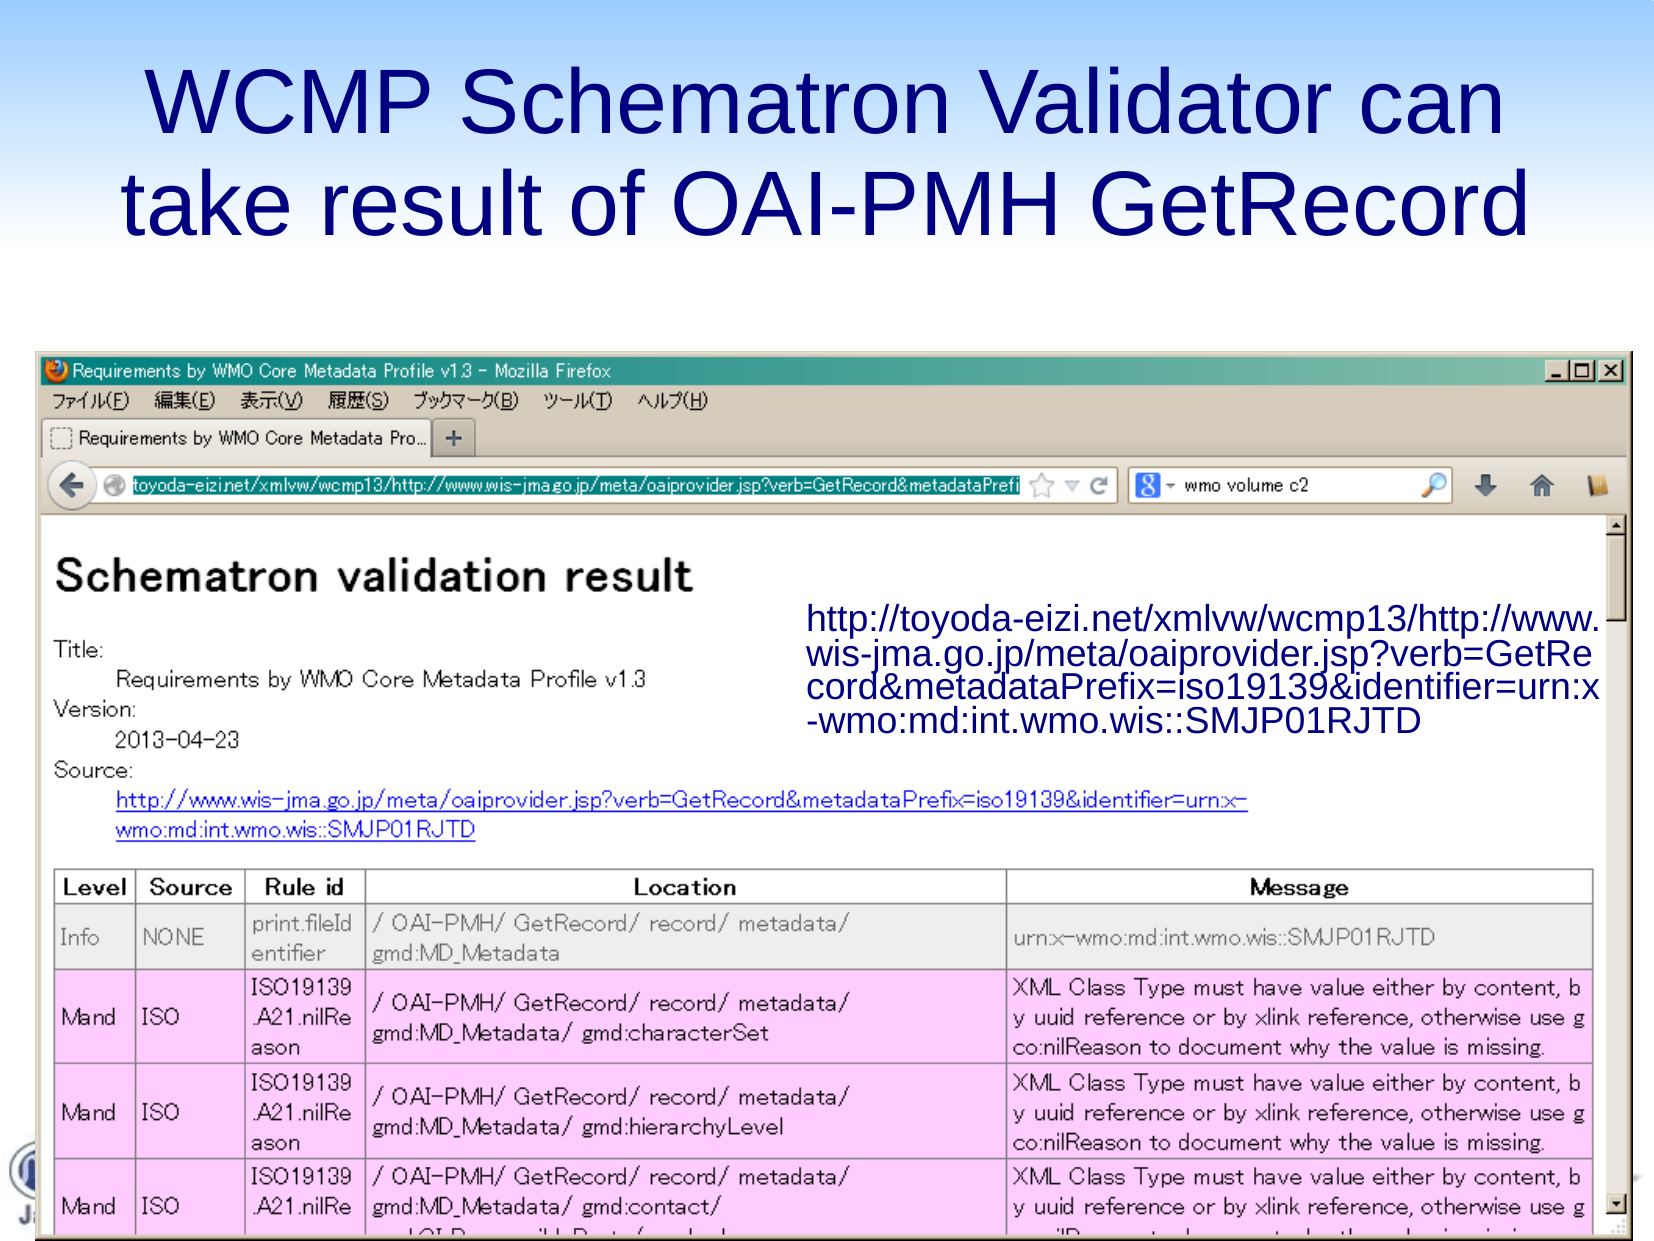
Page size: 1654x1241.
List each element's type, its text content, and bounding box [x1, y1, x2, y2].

text_box http://toyoda-eizi.net/xmlvw/wcmp13/http://www.wis-jma.go.jp/meta/oaiprovider.jsp?verb=GetRecord&metadataPrefix=iso19139&identifier=urn:x-wmo:md:int.wmo.wis::SMJP01RJTD [791, 590, 1619, 690]
title WCMP Schematron Validator can take result of OAI-PMH GetRecord [82, 49, 1571, 257]
picture [1, 351, 1654, 1241]
